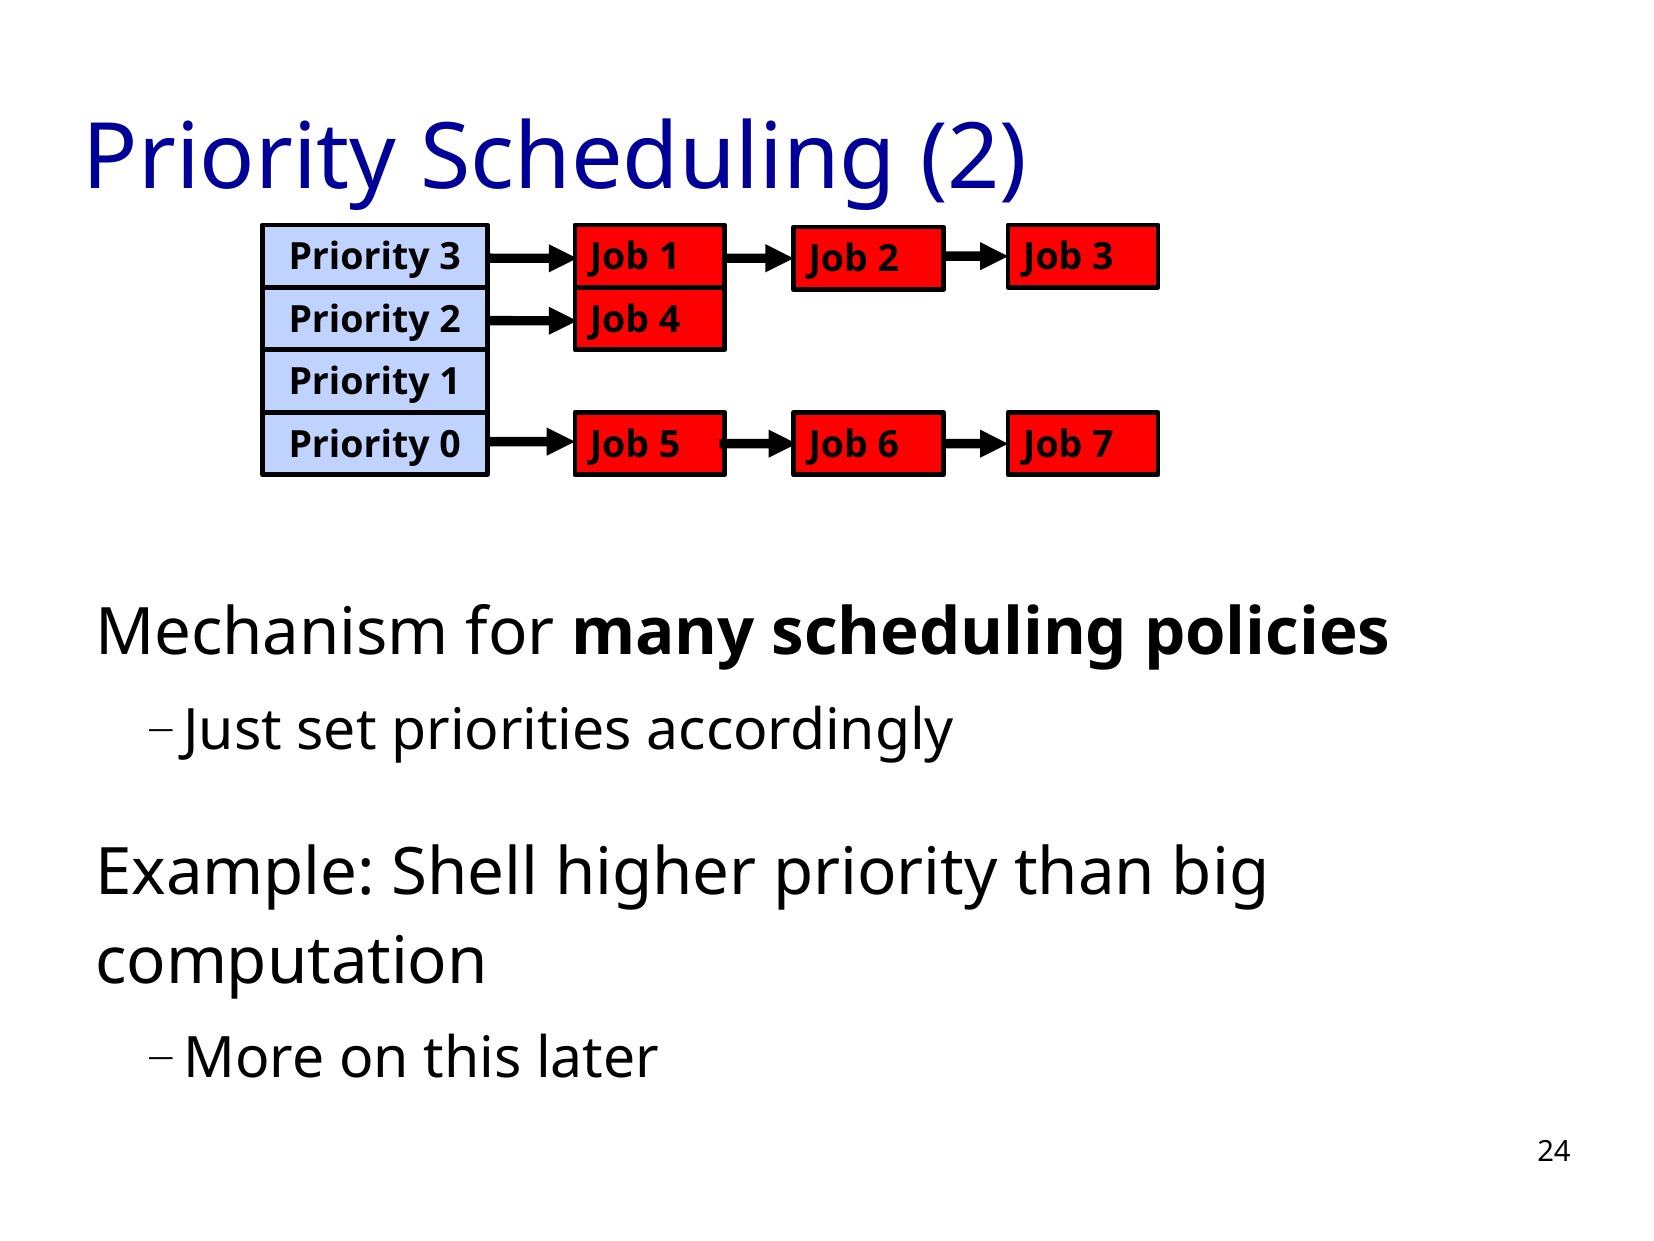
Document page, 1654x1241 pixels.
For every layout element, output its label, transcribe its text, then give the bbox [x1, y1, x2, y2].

text_box Priority 1 [262, 349, 488, 412]
text_box Job 3 [1008, 224, 1159, 288]
list Mechanism for many scheduling policies Just set priorities accordingly Example: Shell higher priority than big computation More on this later [60, 585, 1571, 1096]
text_box Job 2 [793, 226, 944, 290]
text_box Job 6 [793, 412, 944, 475]
text_box Priority 0 [262, 412, 488, 475]
text_box Job 5 [574, 412, 725, 475]
text_box Job 4 [574, 287, 725, 350]
text_box Priority 2 [262, 287, 488, 349]
text_box Job 7 [1008, 412, 1159, 475]
text_box Priority 3 [262, 224, 488, 287]
text_box Job 1 [574, 224, 725, 287]
title Priority Scheduling (2) [82, 49, 1571, 257]
